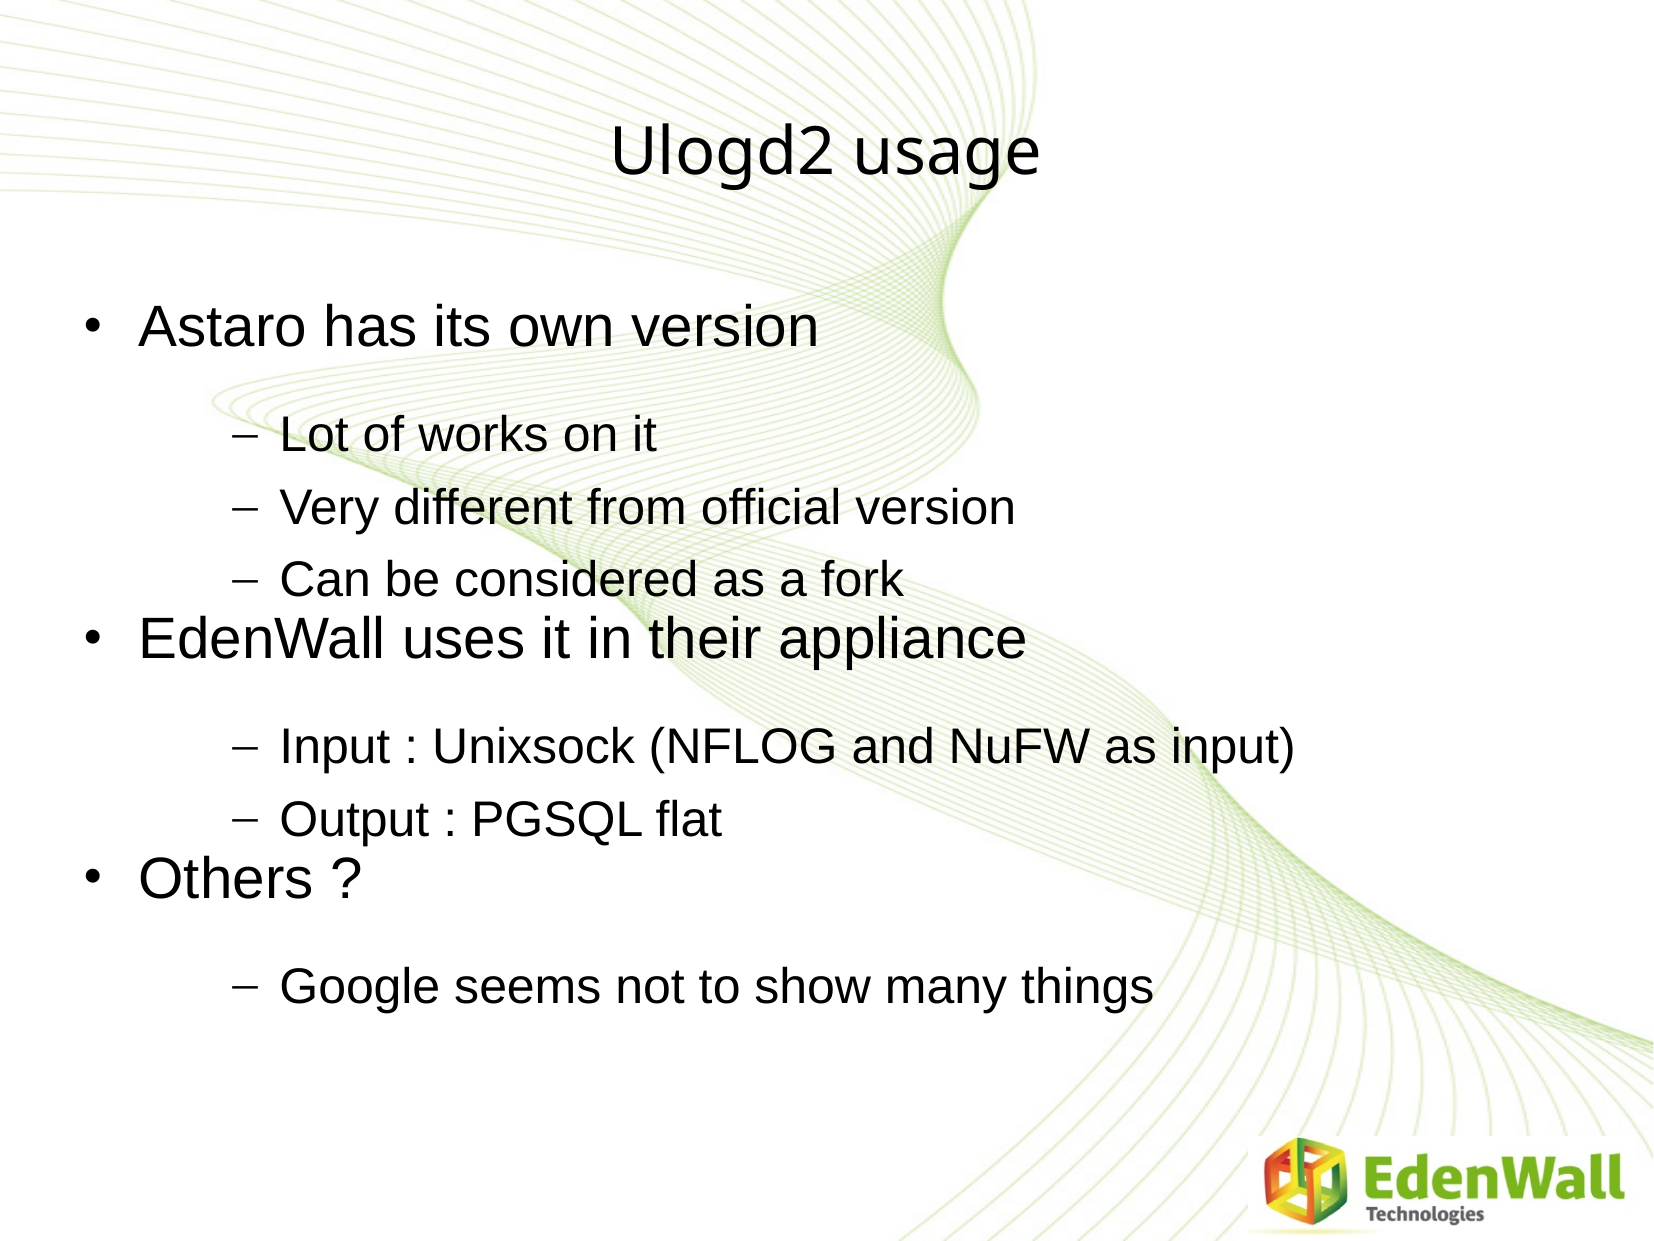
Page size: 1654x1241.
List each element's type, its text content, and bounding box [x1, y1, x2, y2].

list Astaro has its own version Lot of works on it Very different from official version Can be considered as a fork EdenWall uses it in their appliance Input : Unixsock (NFLOG and NuFW as input) Output : PGSQL flat Others ? Google seems not to show many things [82, 290, 1570, 1109]
title Ulogd2 usage [82, 56, 1570, 248]
picture [0, 0, 1654, 1241]
